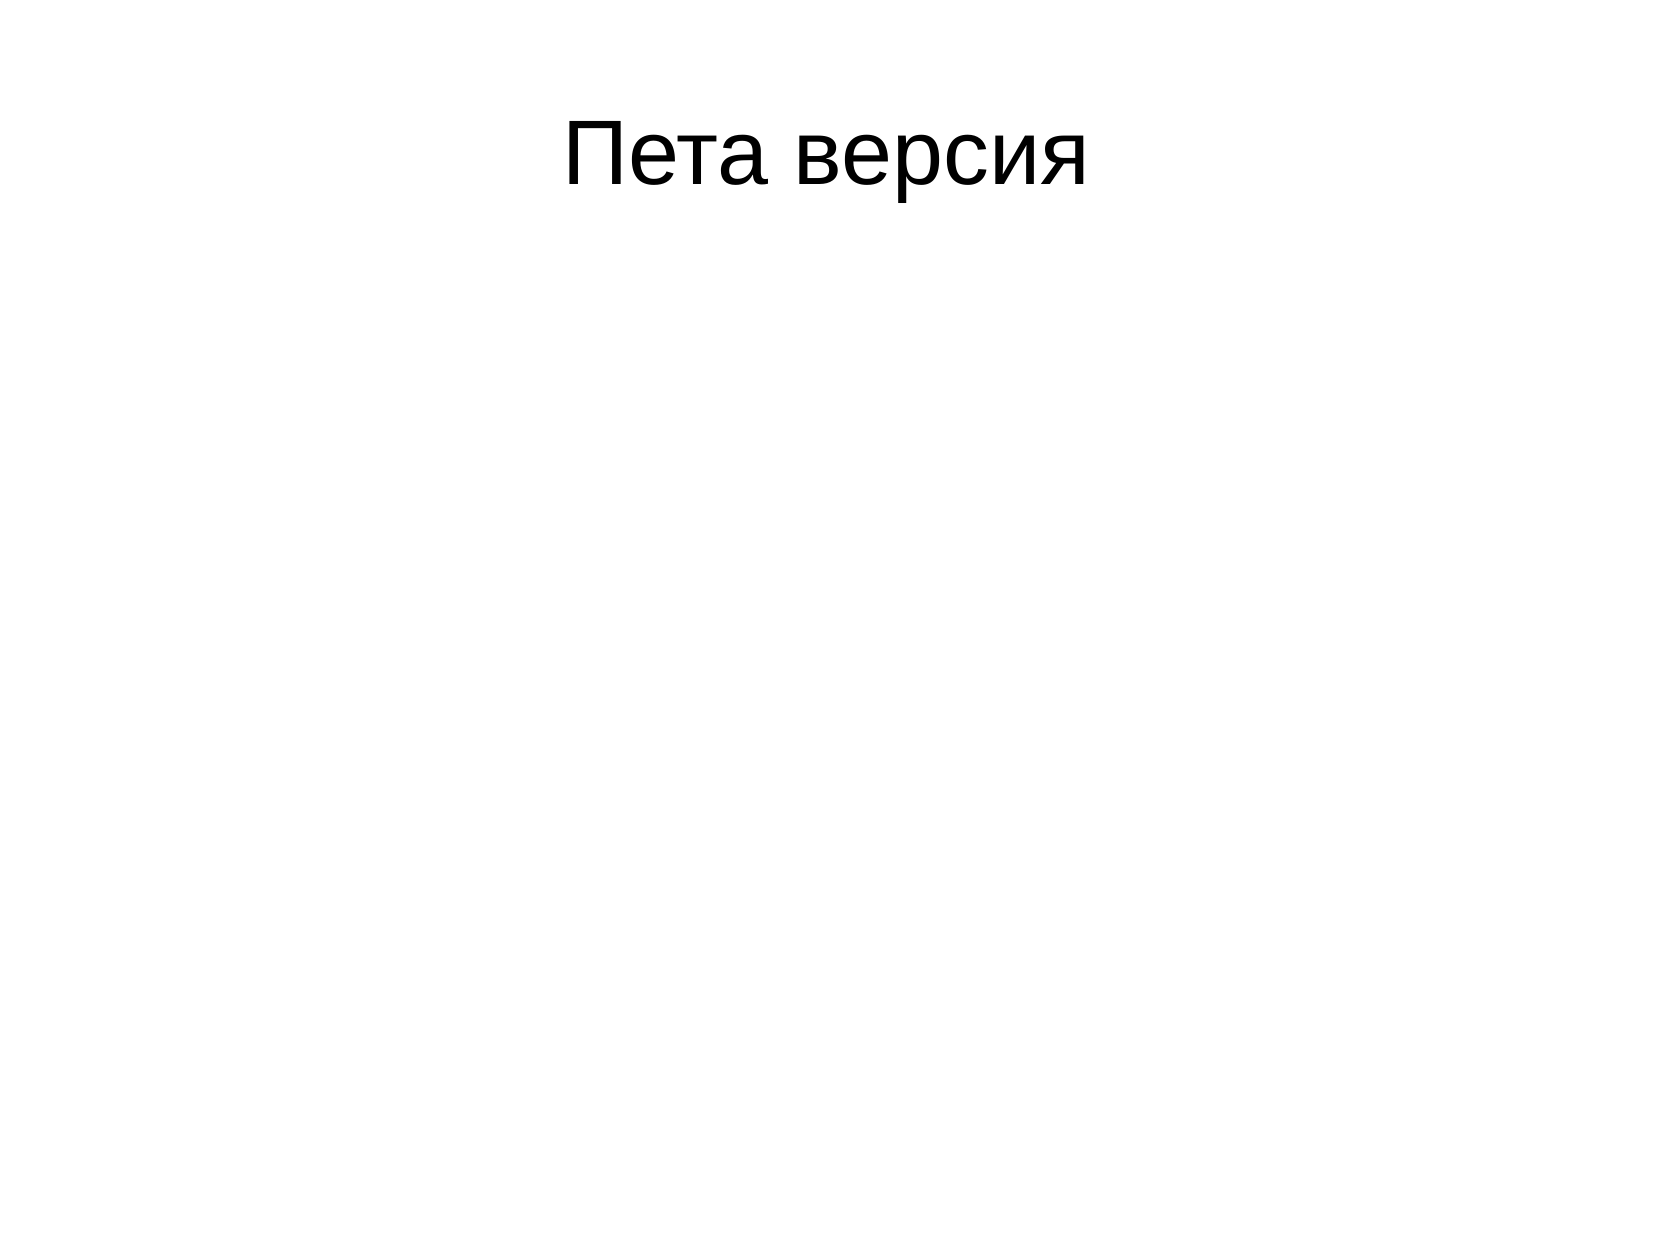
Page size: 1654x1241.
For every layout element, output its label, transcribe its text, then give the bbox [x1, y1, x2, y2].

title Пета версия [82, 49, 1571, 257]
